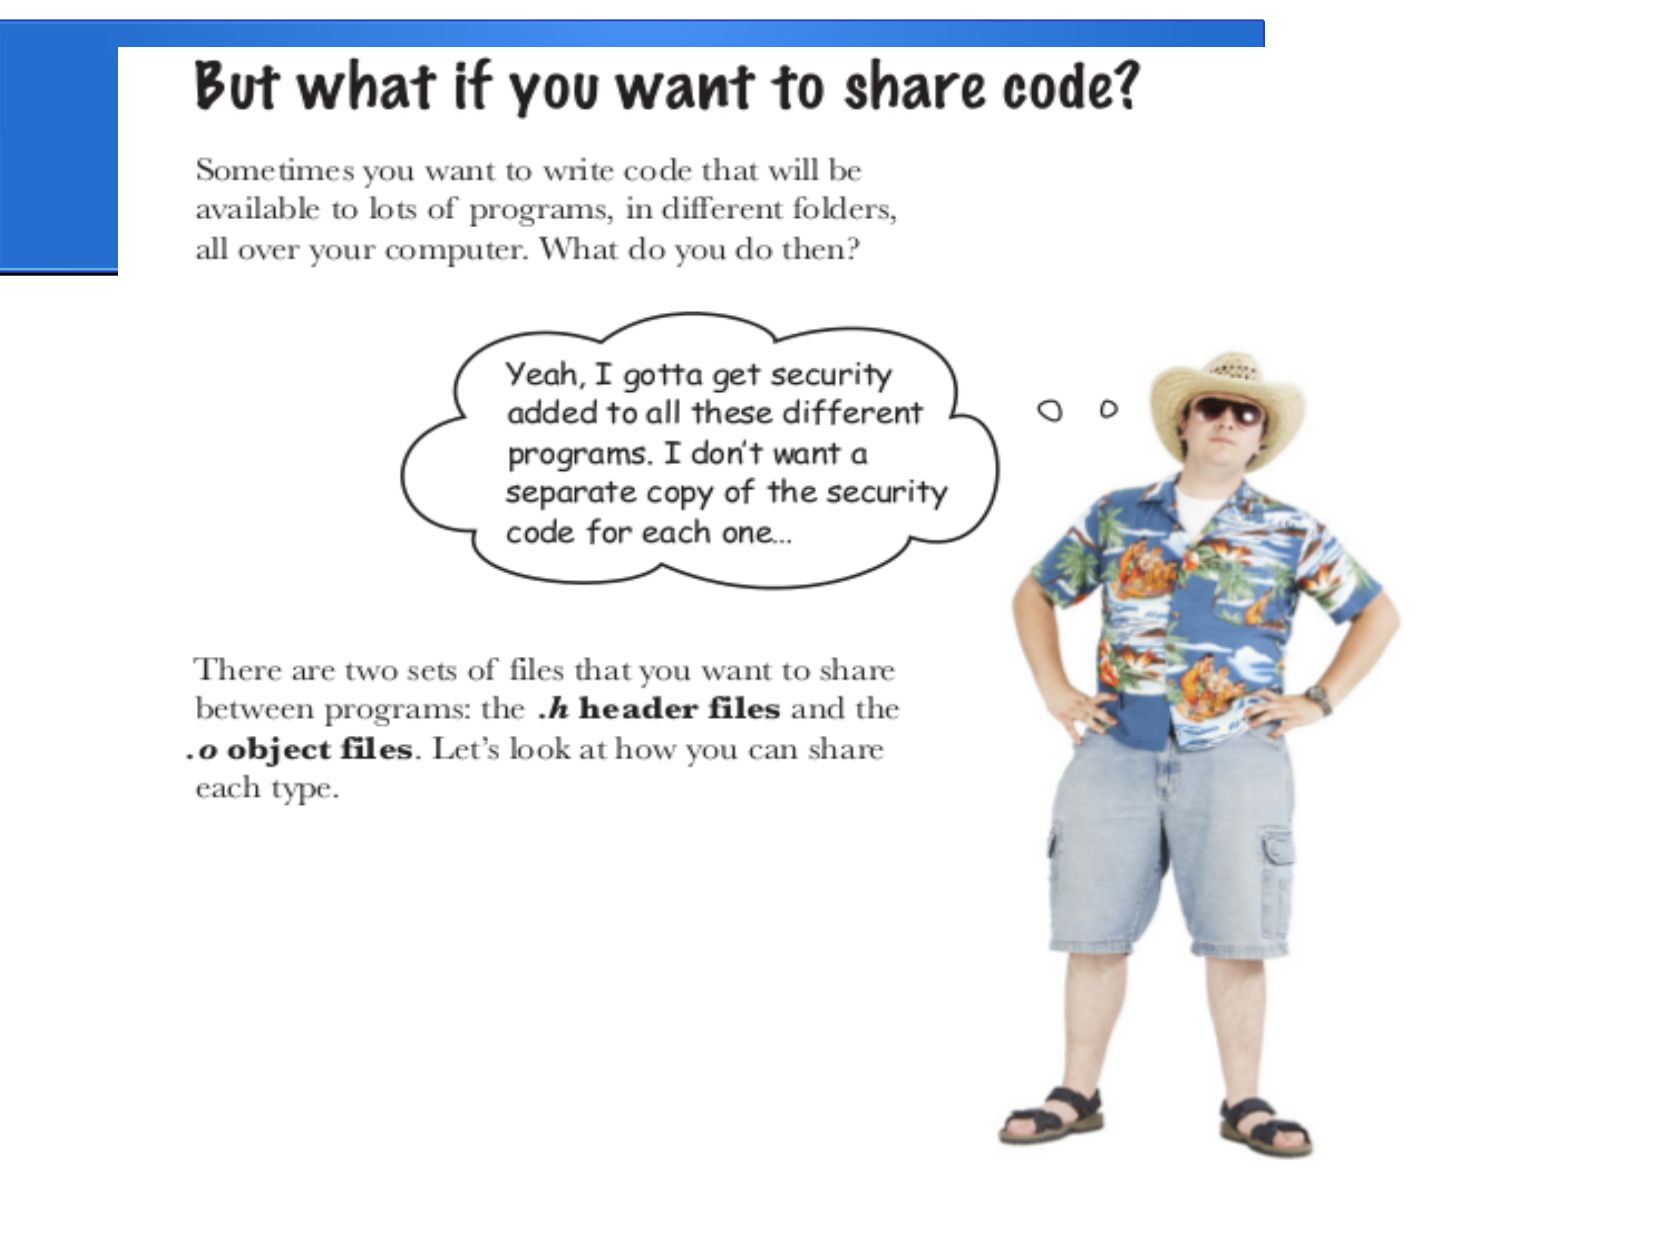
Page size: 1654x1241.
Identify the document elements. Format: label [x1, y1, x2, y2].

picture [118, 47, 1489, 1170]
